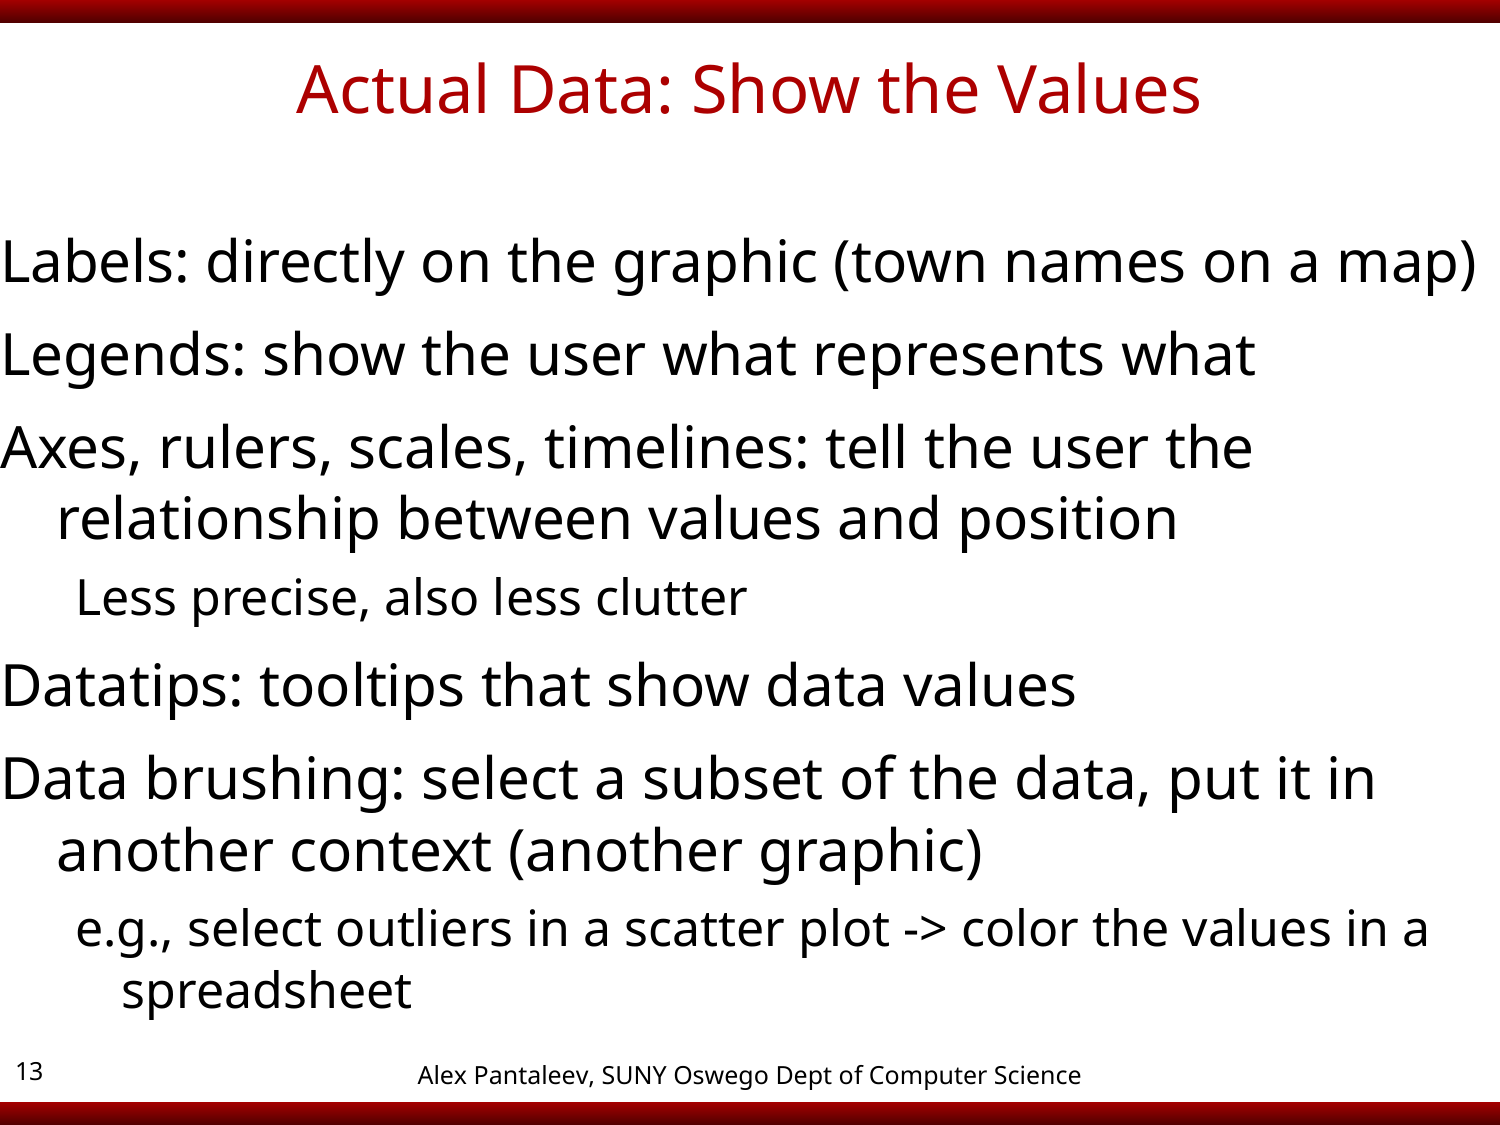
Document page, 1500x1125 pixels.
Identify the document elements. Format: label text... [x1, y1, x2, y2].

title Actual Data: Show the Values [0, 24, 1500, 150]
list Labels: directly on the graphic (town names on a map) Legends: show the user what represents what Axes, rulers, scales, timelines: tell the user the relationship between values and position Less precise, also less clutter Datatips: tooltips that show data values Data brushing: select a subset of the data, put it in another context (another graphic) e.g., select outliers in a scatter plot -> color the values in a spreadsheet [0, 224, 1500, 1063]
